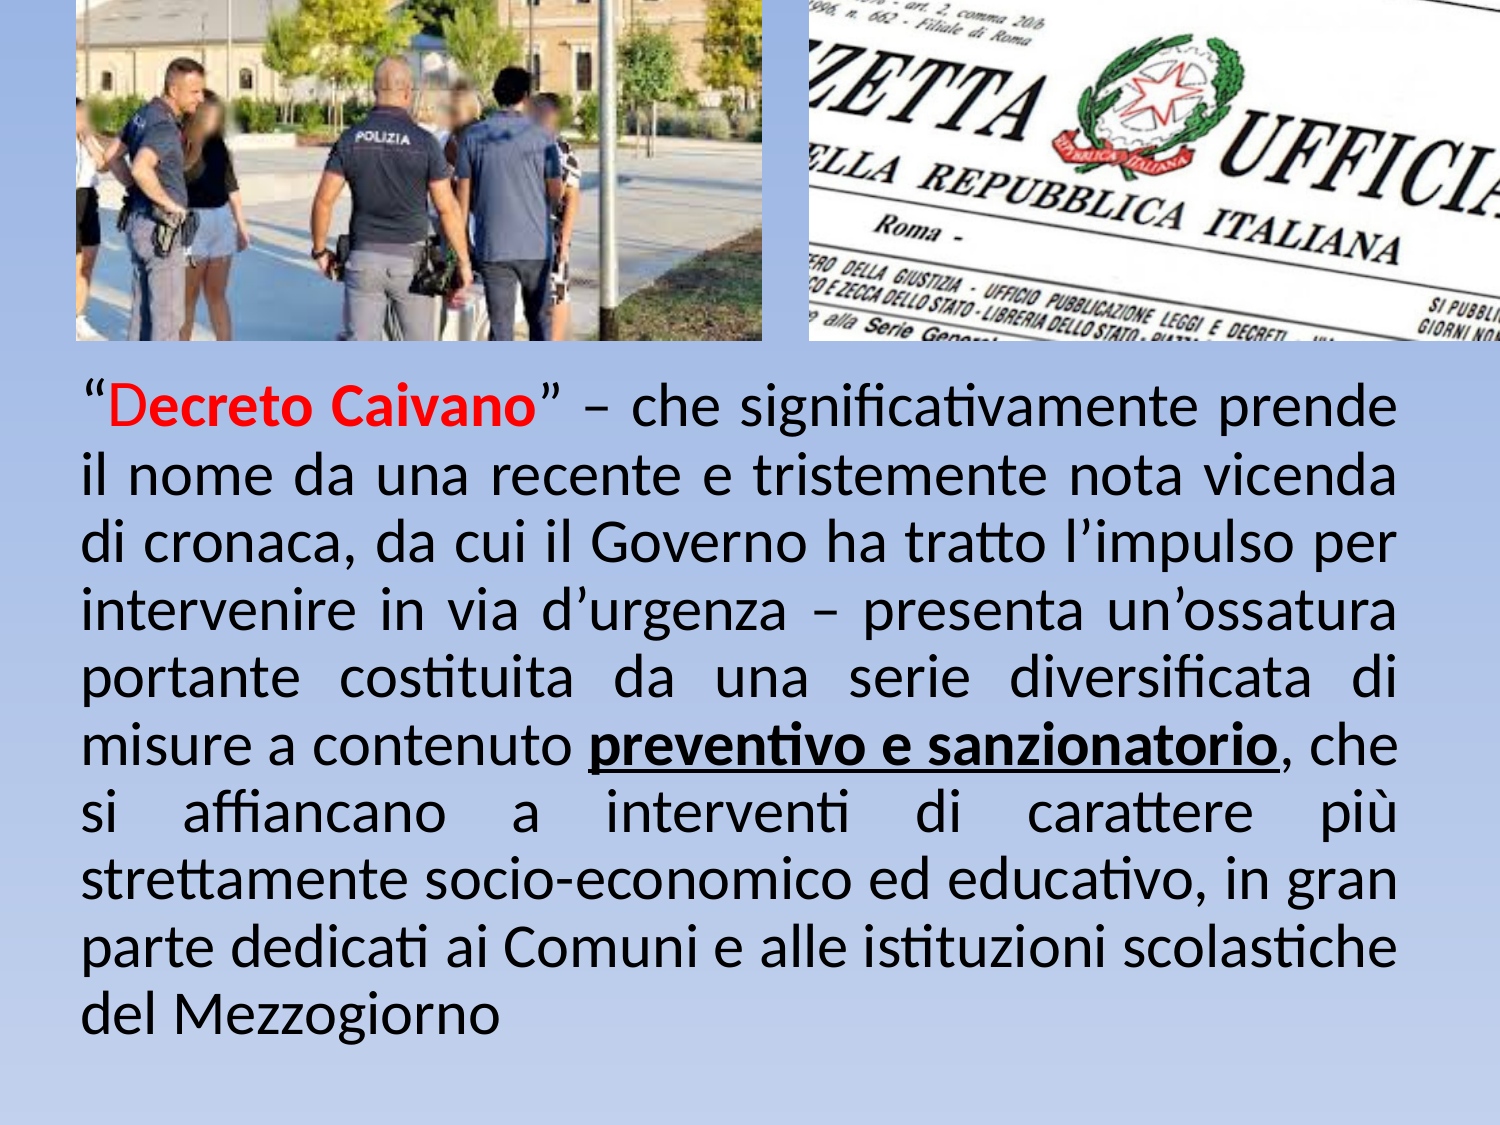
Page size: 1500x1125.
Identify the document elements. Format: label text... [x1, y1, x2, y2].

picture [809, 0, 1500, 341]
list “Decreto Caivano” – che significativamente prende il nome da una recente e tristemente nota vicenda di cronaca, da cui il Governo ha tratto l’impulso per intervenire in via d’urgenza – presenta un’ossatura portante costituita da una serie diversificata di misure a contenuto preventivo e sanzionatorio, che si affiancano a interventi di carattere più strettamente socio-economico ed educativo, in gran parte dedicati ai Comuni e alle istituzioni scolastiche del Mezzogiorno [64, 361, 1415, 1105]
picture [76, 0, 762, 341]
